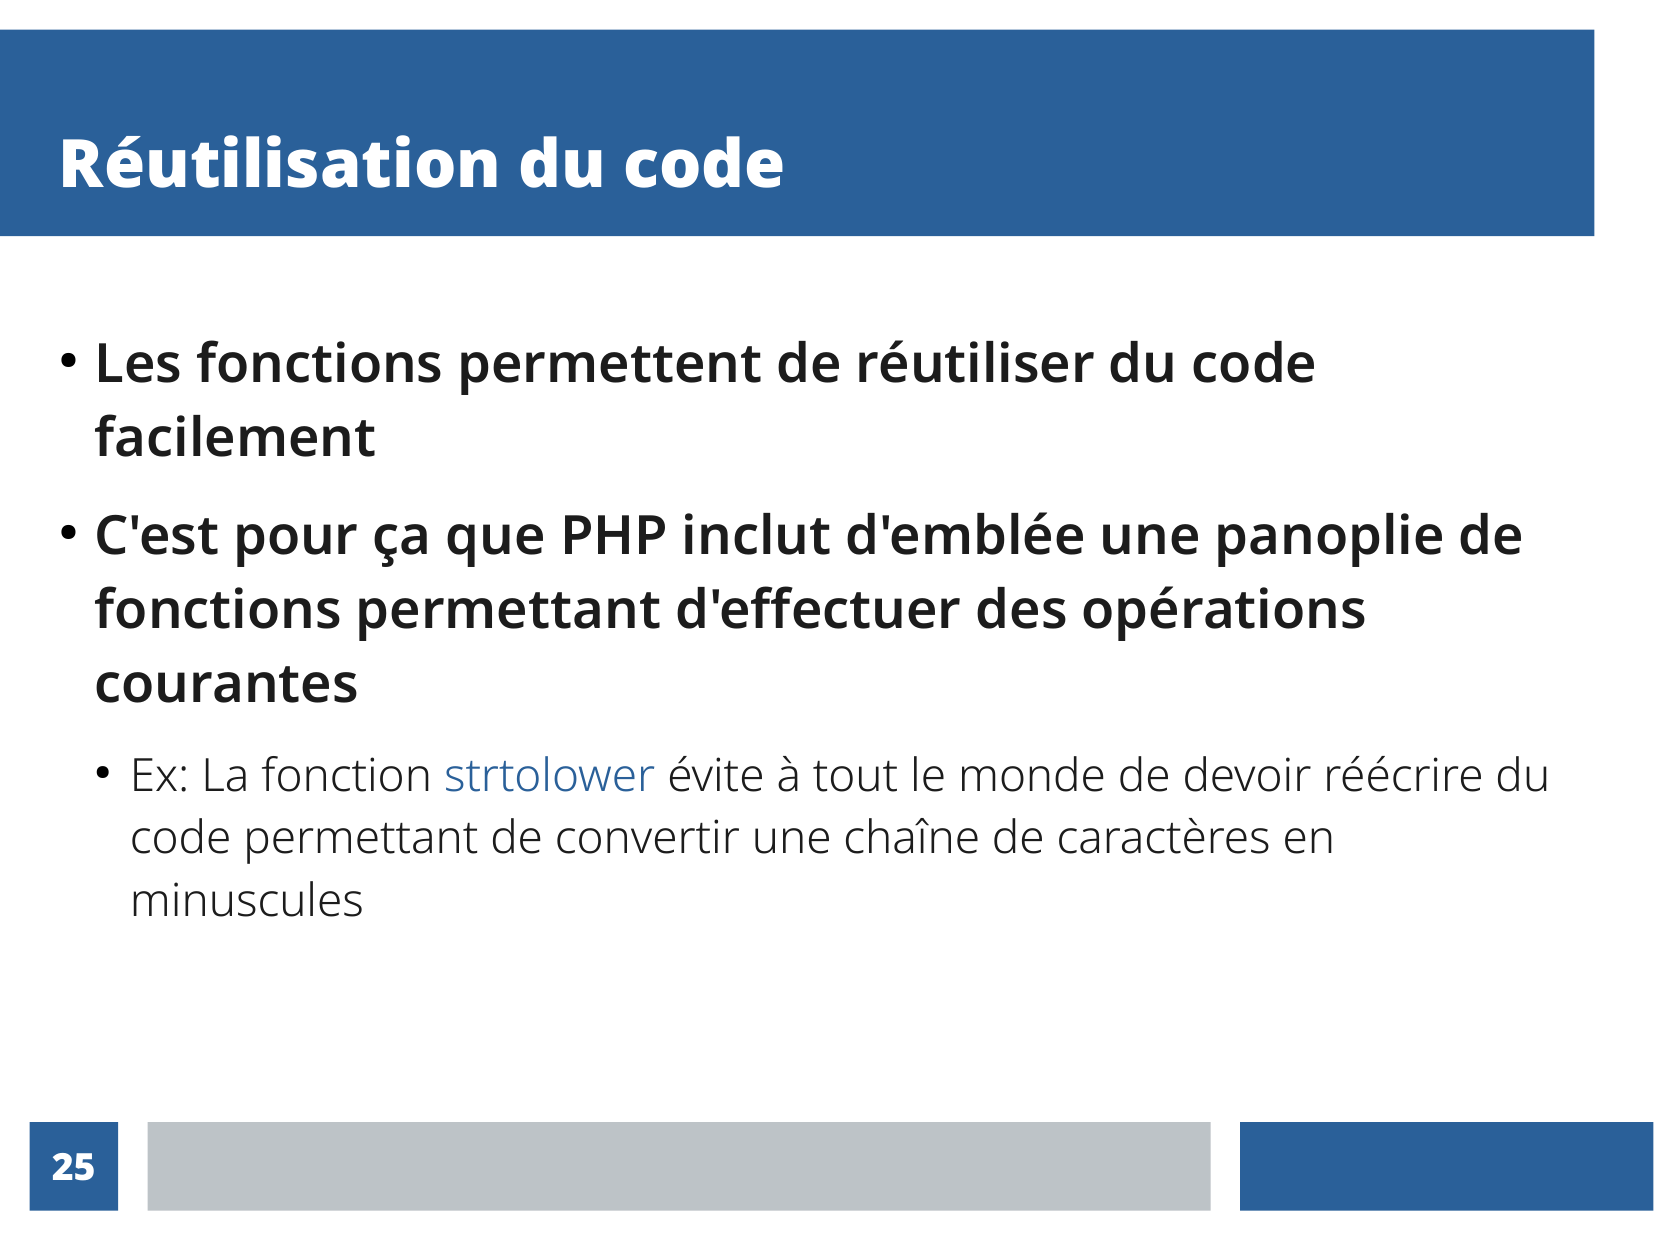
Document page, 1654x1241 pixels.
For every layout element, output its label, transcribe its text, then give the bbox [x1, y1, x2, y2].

title Réutilisation du code [59, 59, 1595, 207]
list Les fonctions permettent de réutiliser du code facilement C'est pour ça que PHP inclut d'emblée une panoplie de fonctions permettant d'effectuer des opérations courantes Ex: La fonction strtolower évite à tout le monde de devoir réécrire du code permettant de convertir une chaîne de caractères en minuscules [59, 324, 1565, 1093]
